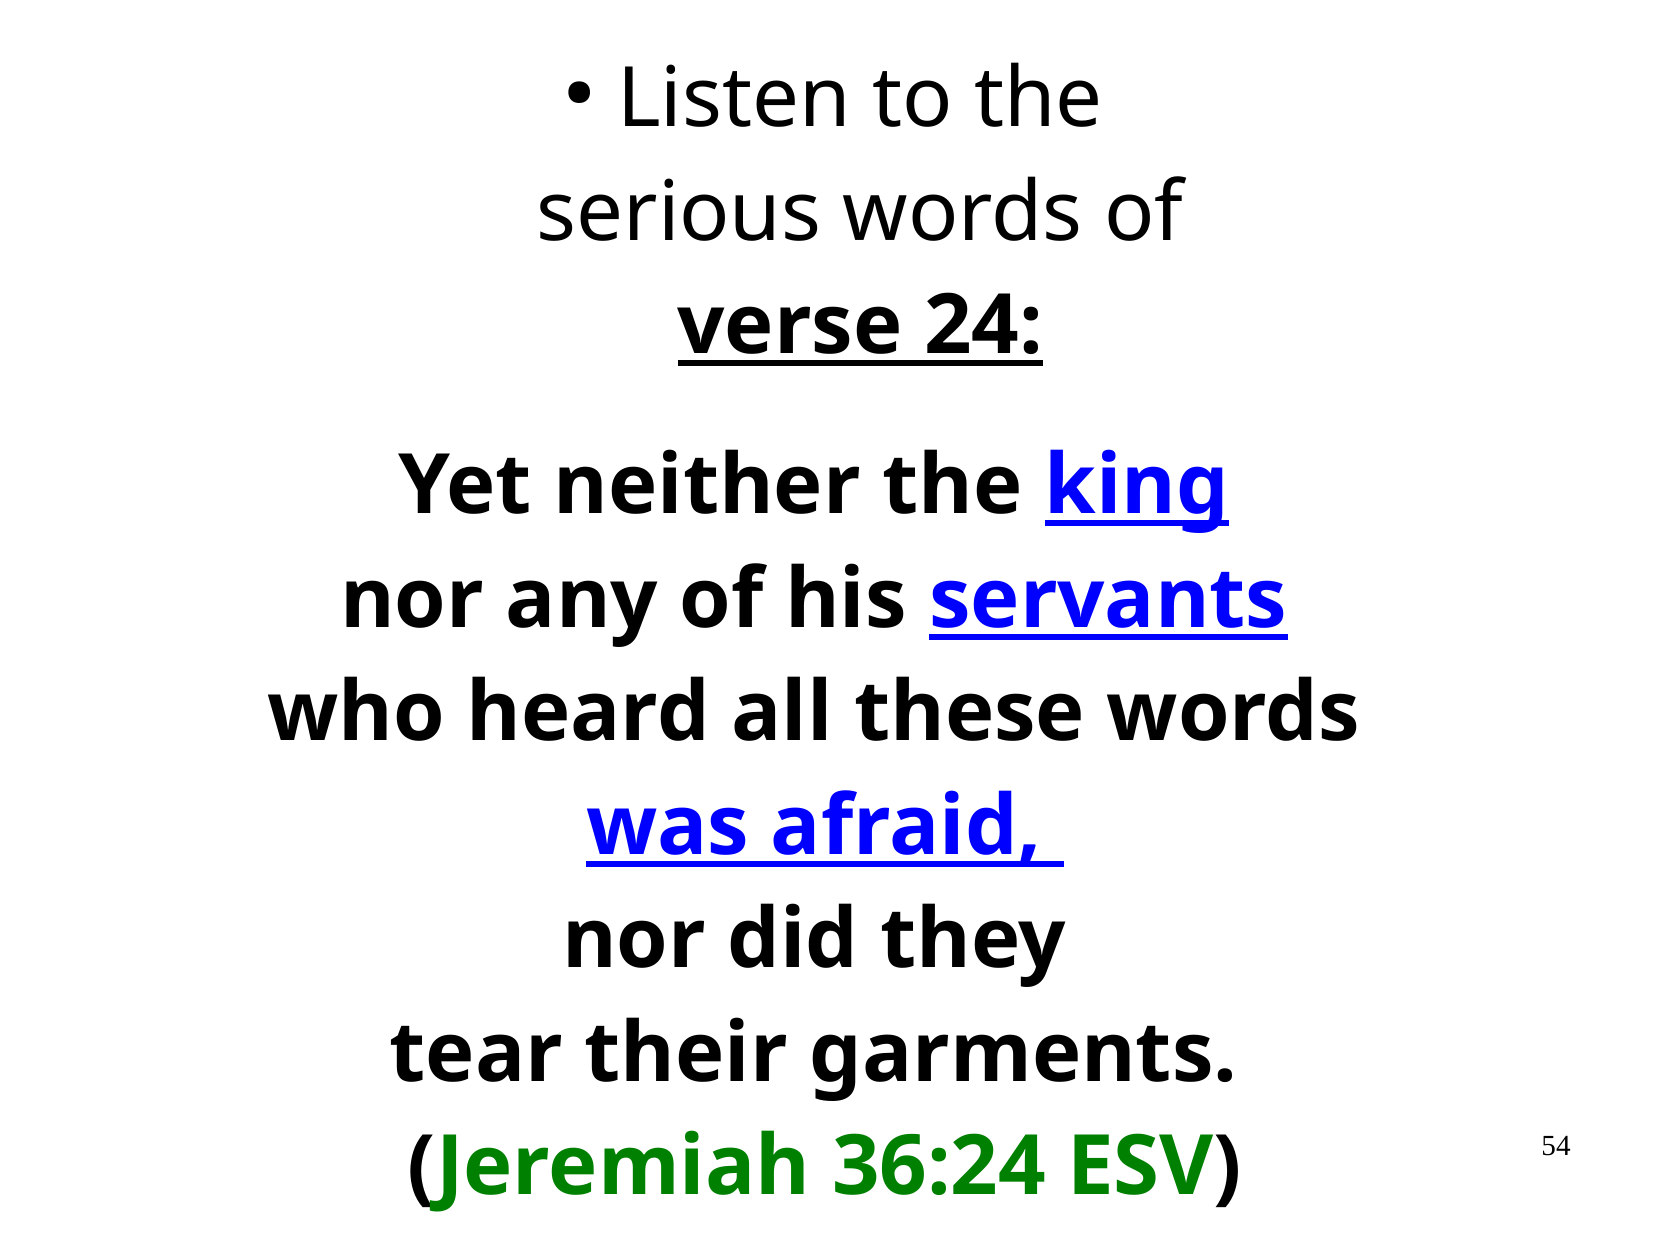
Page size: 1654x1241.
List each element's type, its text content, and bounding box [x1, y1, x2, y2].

list Listen to the serious words of verse 24: Yet neither the king nor any of his servants who heard all these words was afraid, nor did they tear their garments. (Jeremiah 36:24 ESV) [37, 37, 1613, 1238]
